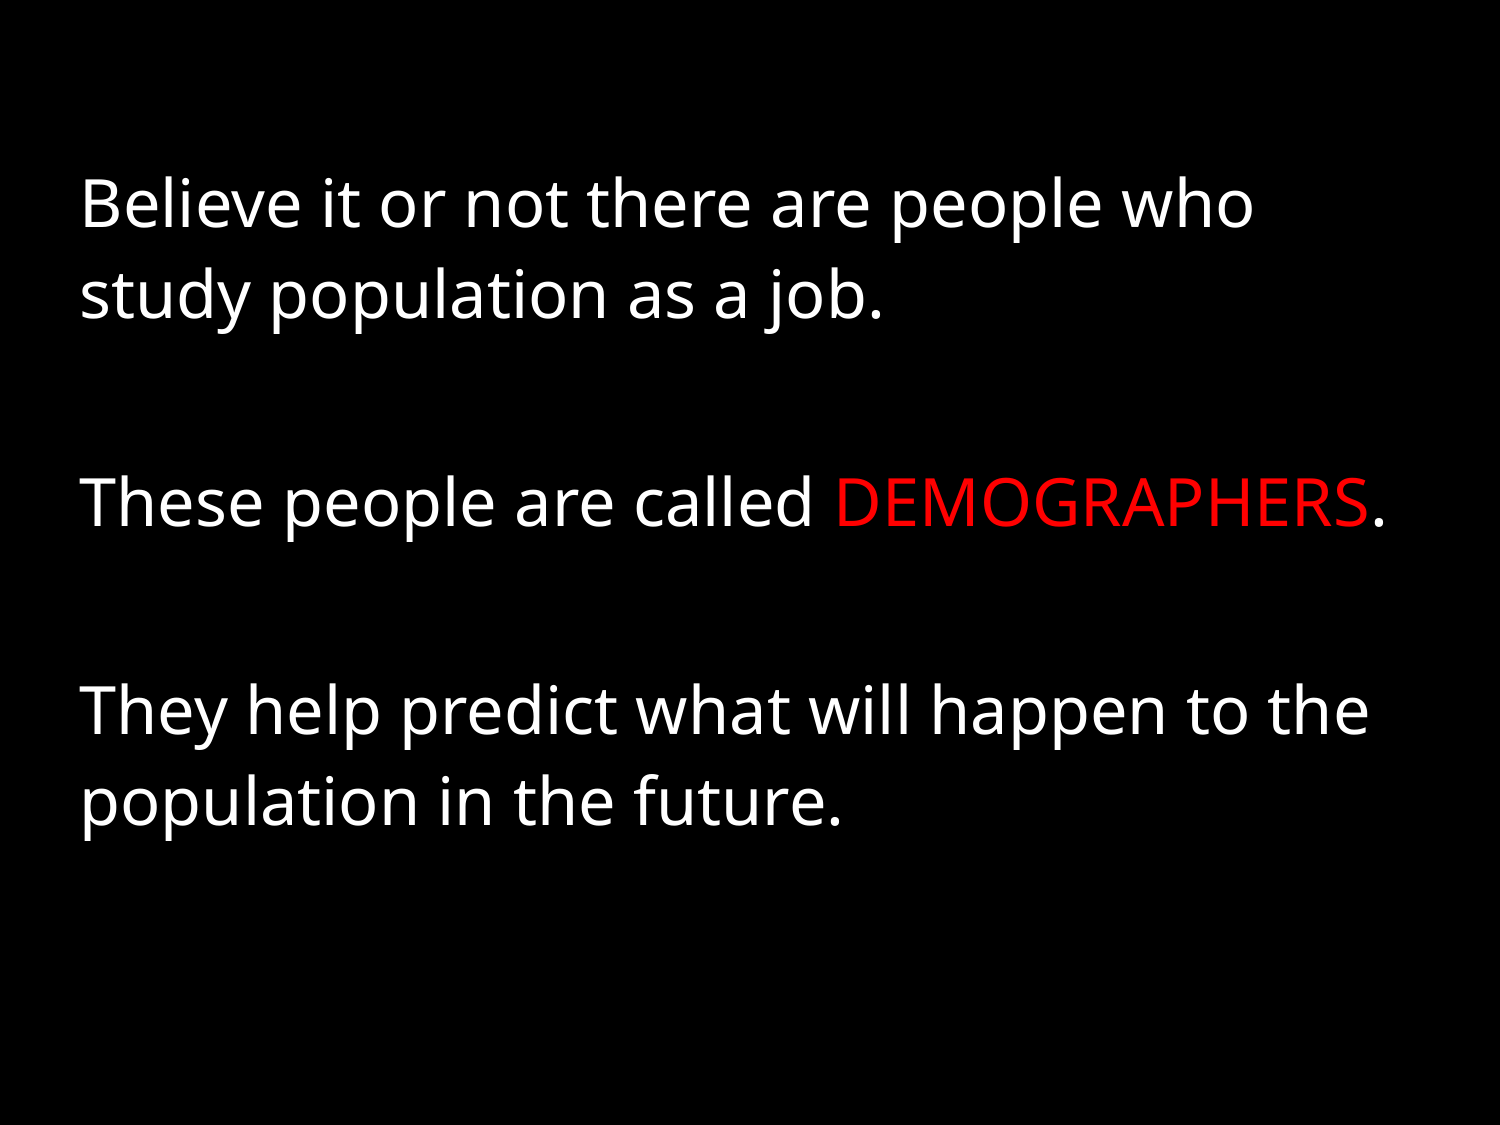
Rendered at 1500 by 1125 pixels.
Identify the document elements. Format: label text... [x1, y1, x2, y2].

list Believe it or not there are people who study population as a job. These people are called DEMOGRAPHERS. They help predict what will happen to the population in the future. [64, 148, 1425, 1005]
